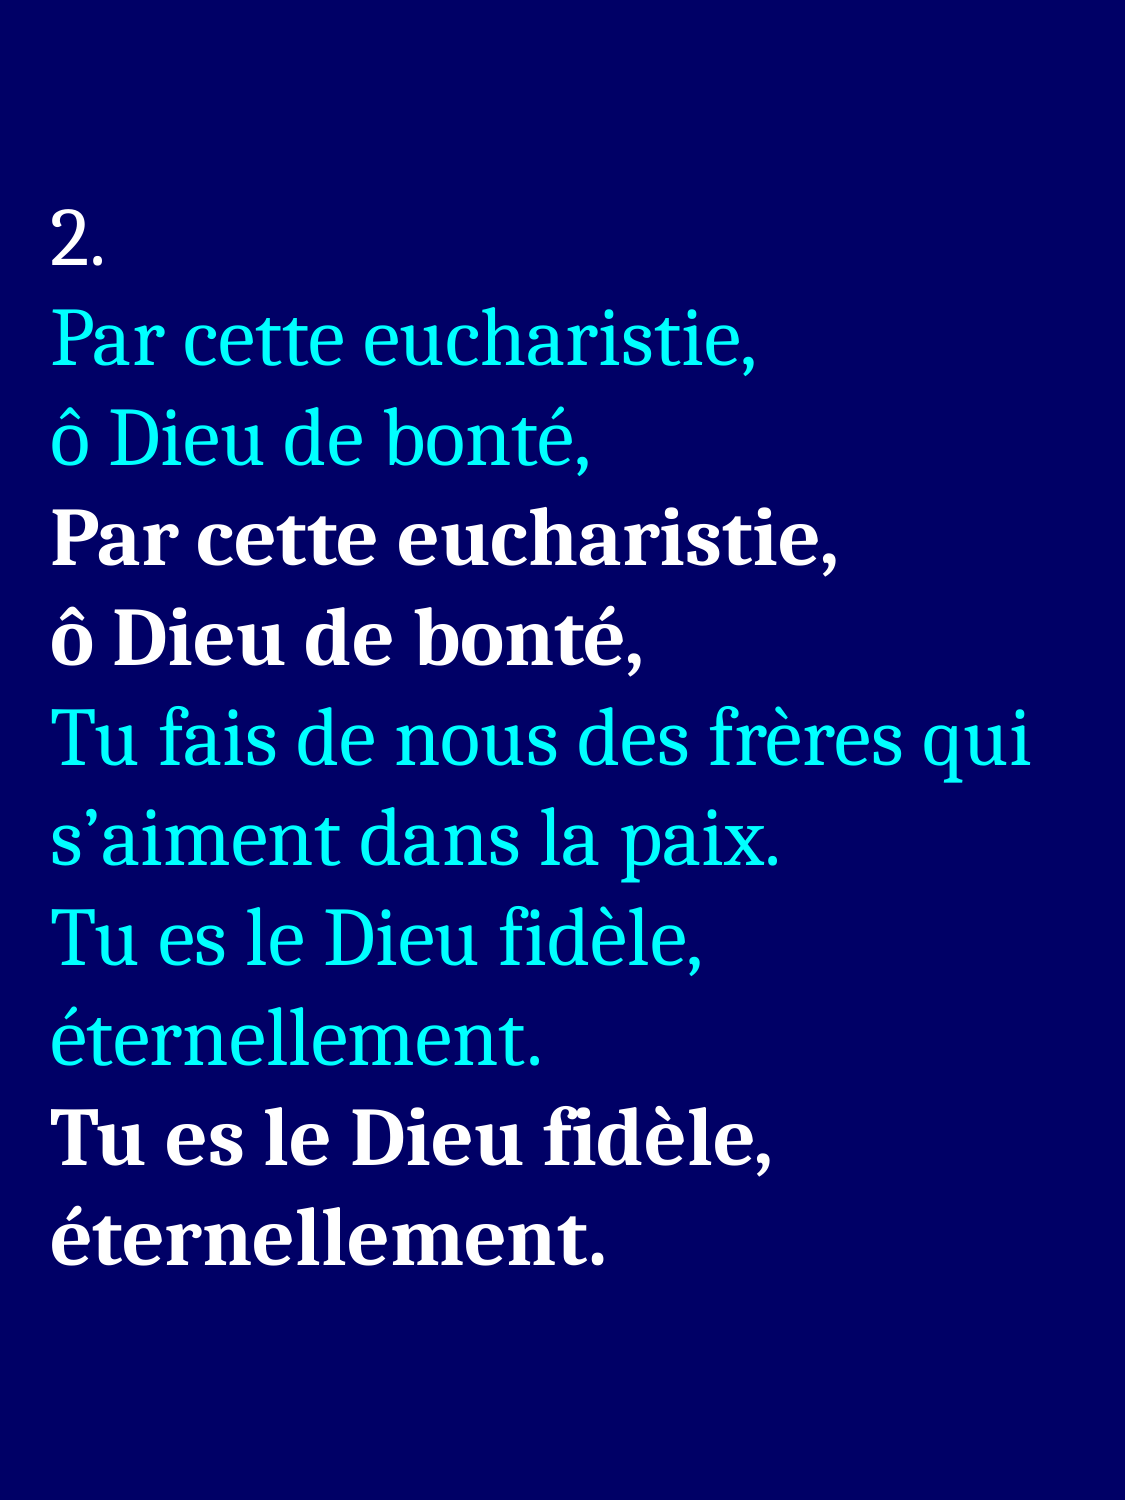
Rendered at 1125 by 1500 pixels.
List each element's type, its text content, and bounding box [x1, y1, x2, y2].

text_box 2. Par cette eucharistie, ô Dieu de bonté, Par cette eucharistie, ô Dieu de bonté, Tu fais de nous des frères qui s’aiment dans la paix. Tu es le Dieu fidèle, éternellement. Tu es le Dieu fidèle, éternellement. [35, 129, 1125, 1416]
